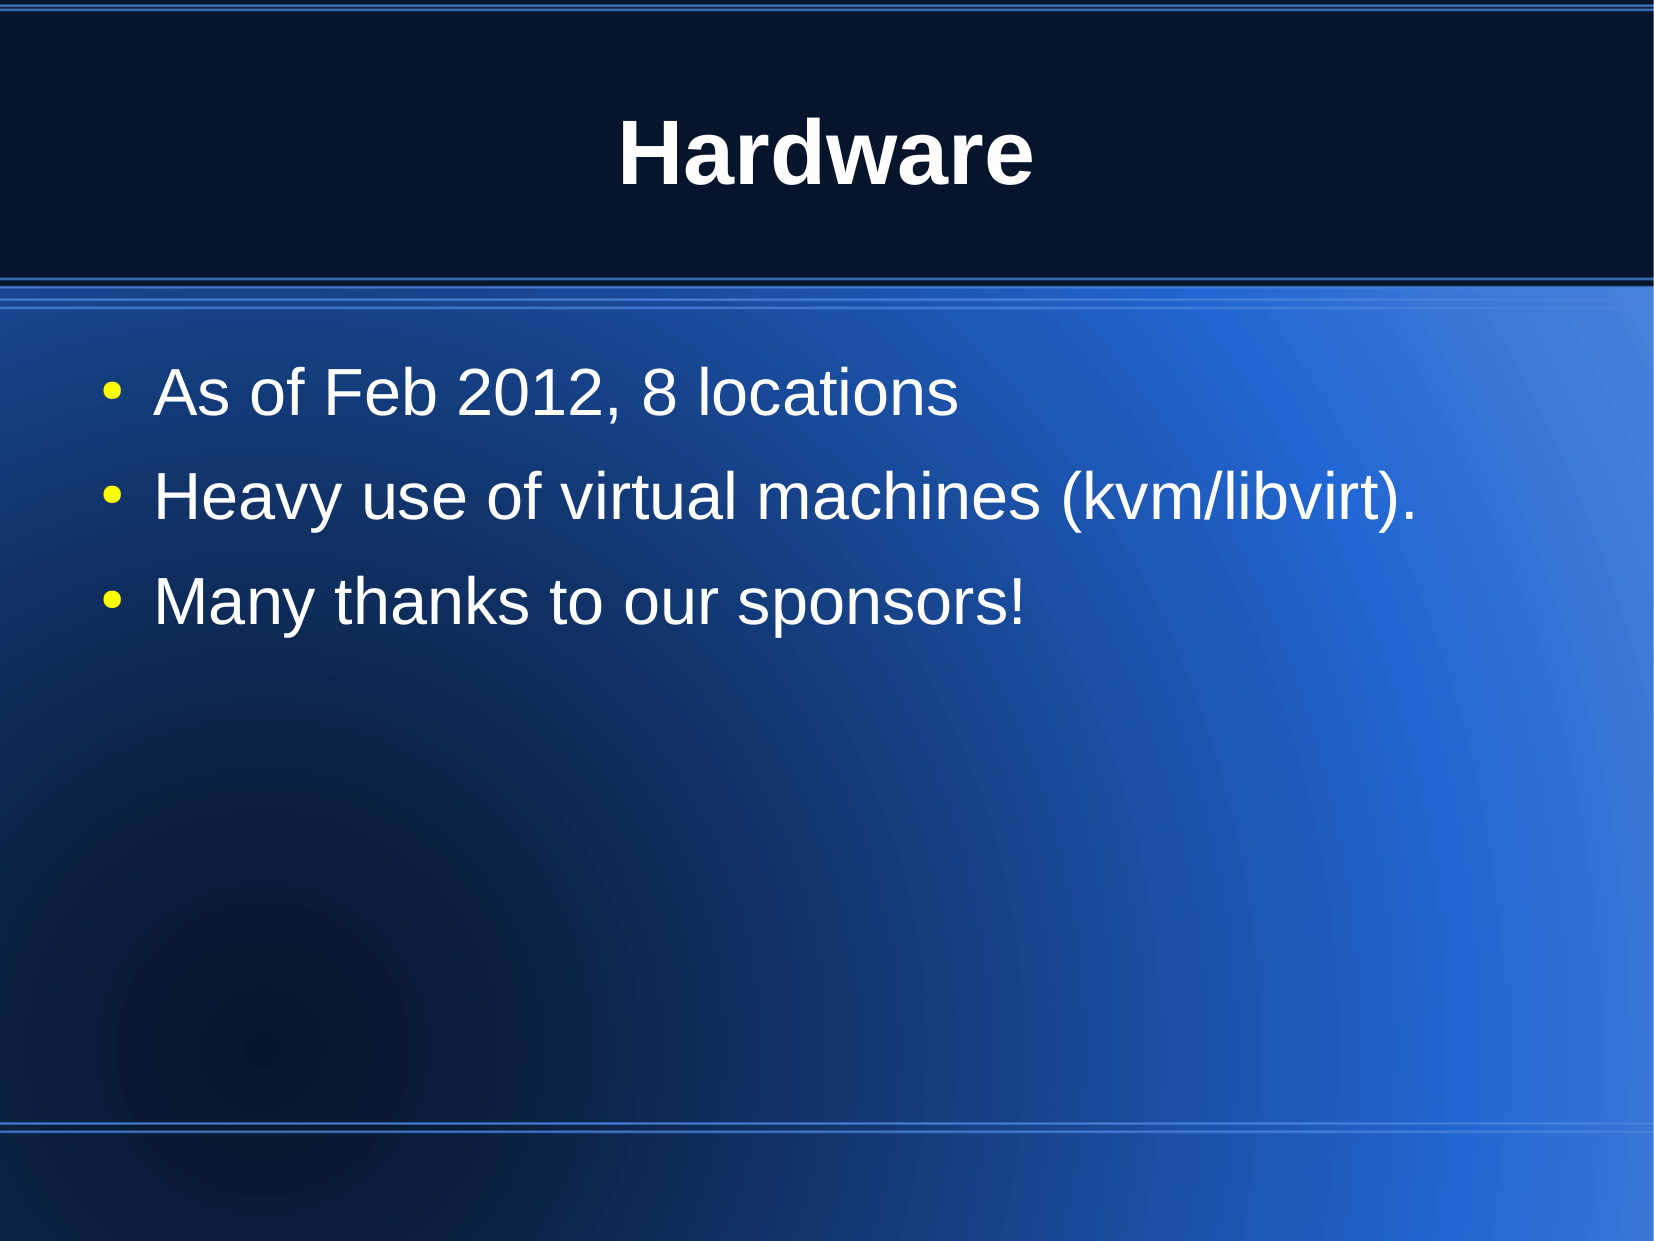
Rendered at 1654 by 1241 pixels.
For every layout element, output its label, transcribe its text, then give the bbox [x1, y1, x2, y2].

title Hardware [82, 49, 1571, 257]
picture [0, 0, 1654, 1241]
list As of Feb 2012, 8 locations Heavy use of virtual machines (kvm/libvirt). Many thanks to our sponsors! [82, 355, 1571, 1174]
